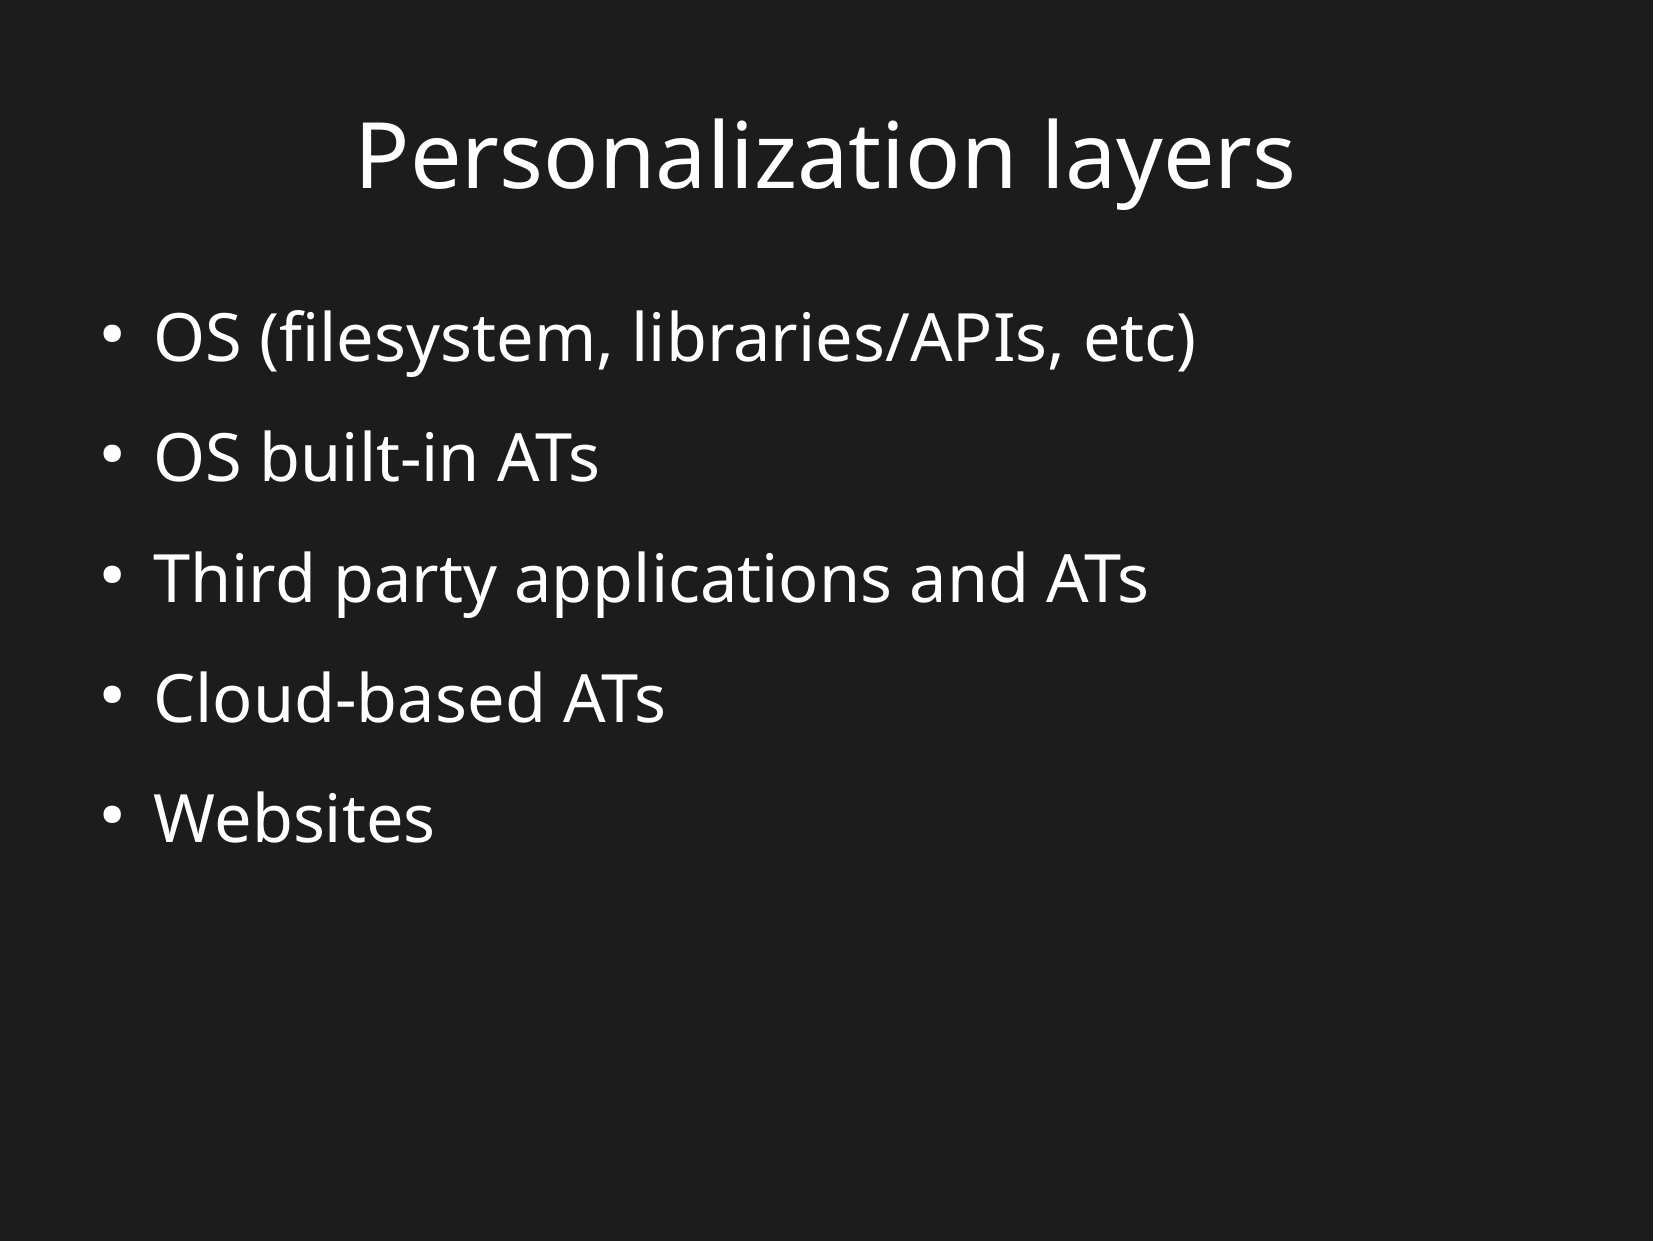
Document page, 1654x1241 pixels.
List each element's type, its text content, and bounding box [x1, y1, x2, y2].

list OS (filesystem, libraries/APIs, etc) OS built-in ATs Third party applications and ATs Cloud-based ATs Websites [82, 290, 1571, 1010]
title Personalization layers [82, 49, 1571, 257]
